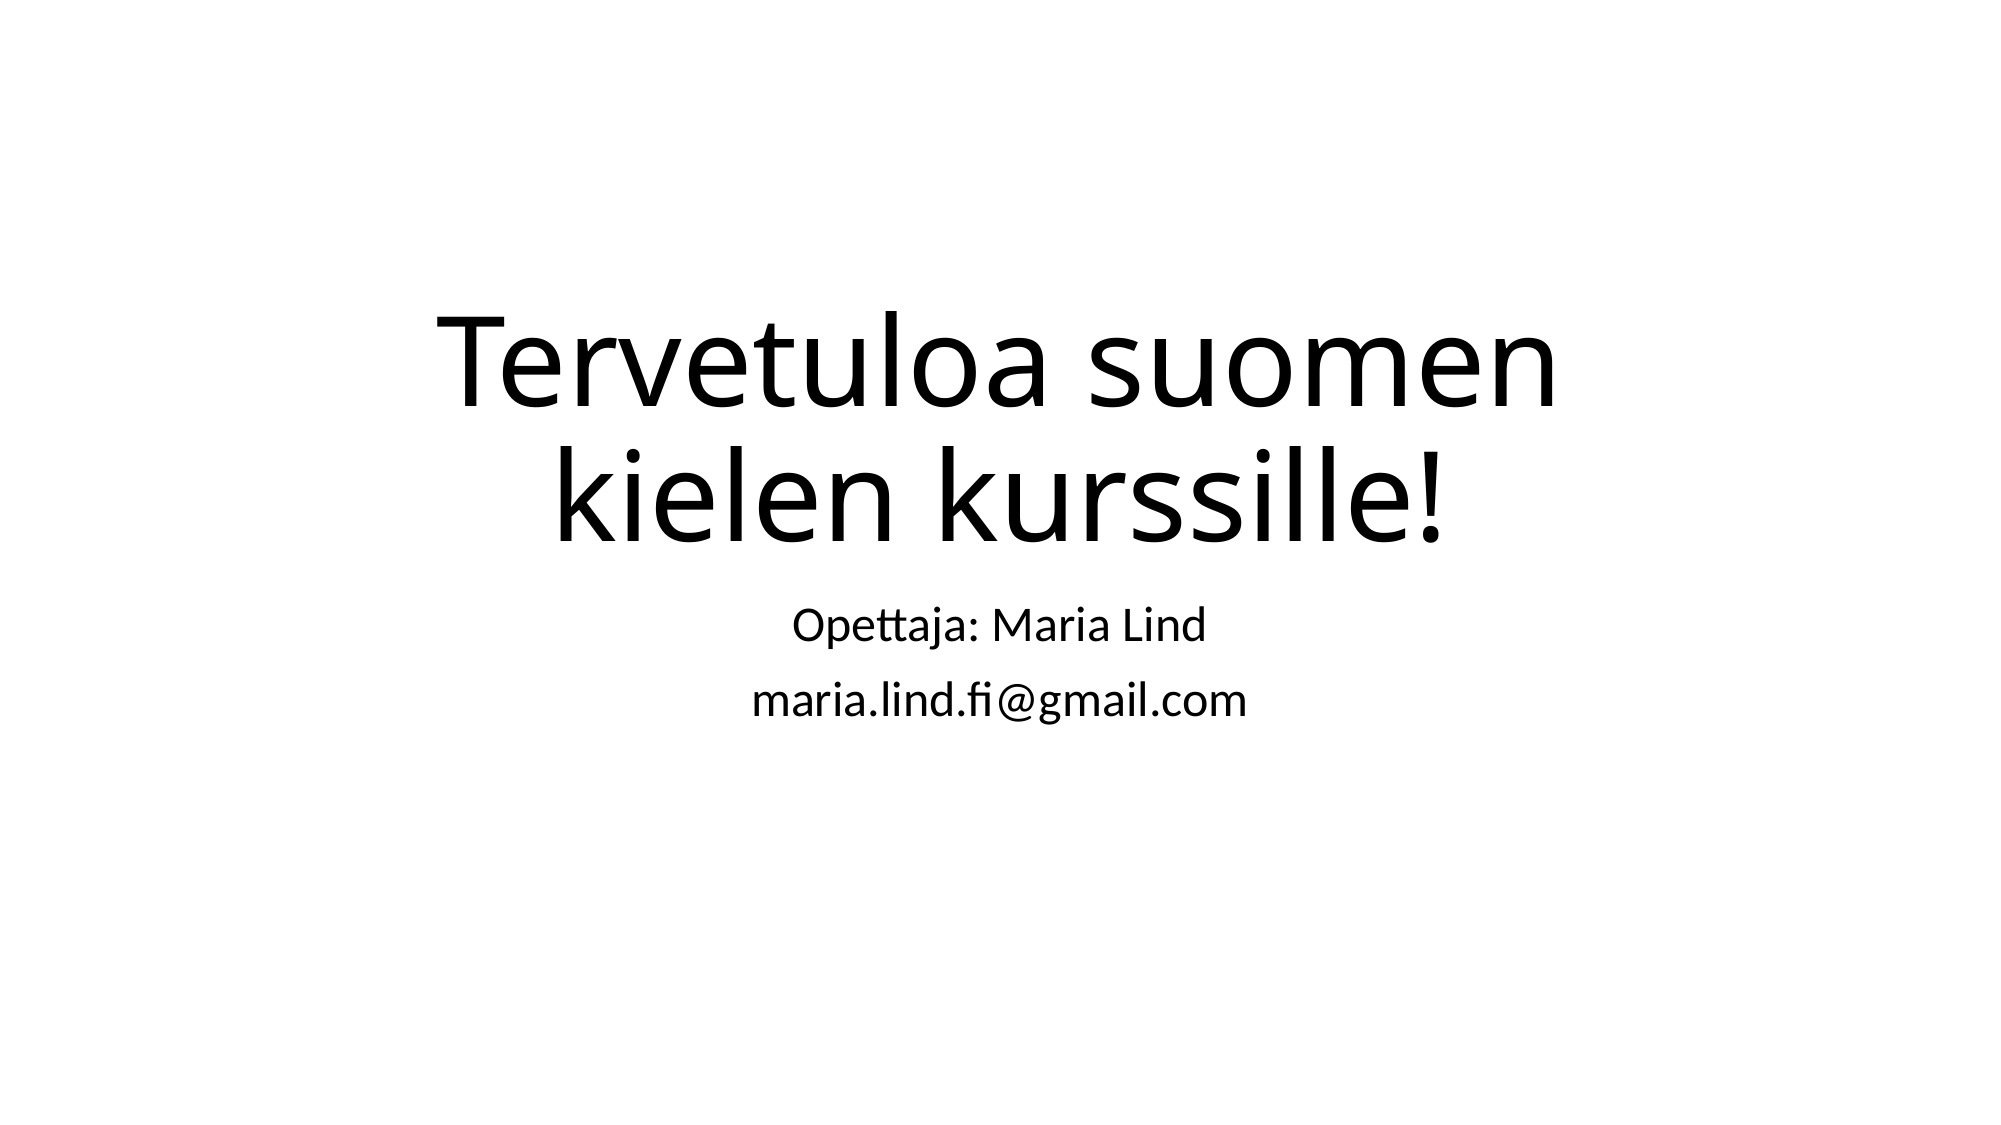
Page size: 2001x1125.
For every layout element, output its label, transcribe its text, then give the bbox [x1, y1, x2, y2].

title Tervetuloa suomen kielen kurssille! [249, 184, 1750, 576]
subtitle Opettaja: Maria Lind maria.lind.fi@gmail.com [249, 590, 1750, 863]
